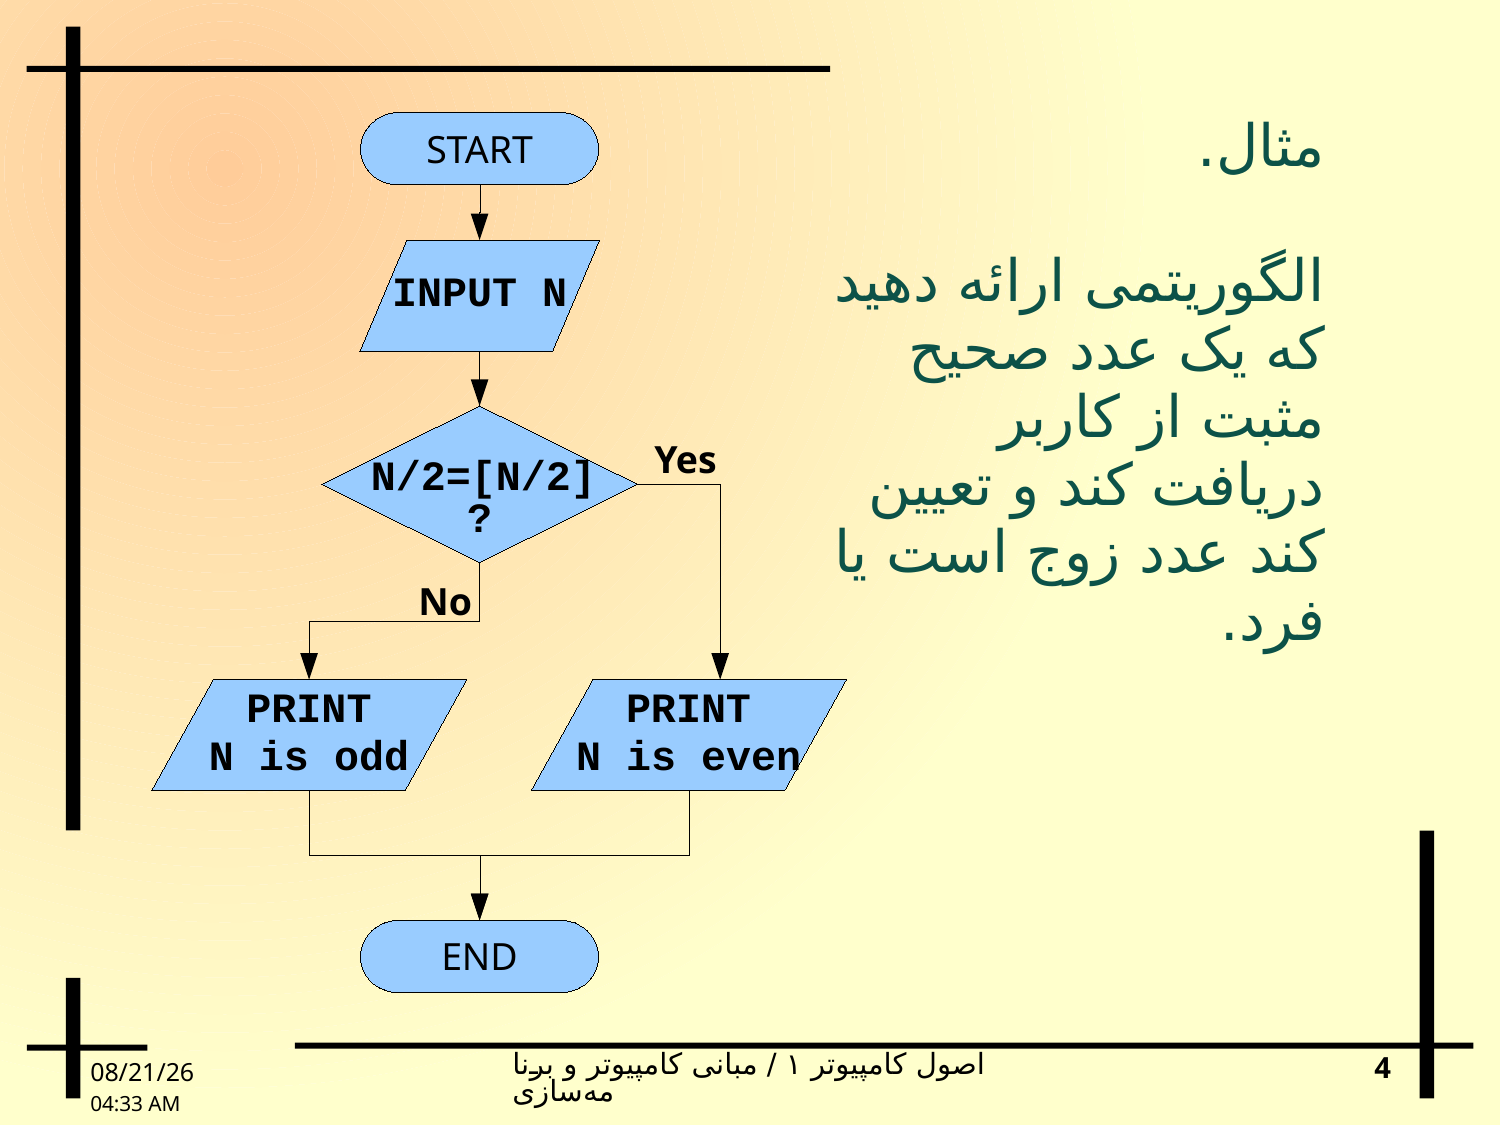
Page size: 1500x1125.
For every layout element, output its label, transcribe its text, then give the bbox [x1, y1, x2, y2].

text_box INPUT N [359, 240, 600, 352]
text_box No [403, 568, 480, 627]
text_box END [360, 920, 599, 993]
text_box PRINT N is even [531, 679, 847, 791]
list مثال. الگوریتمی ارائه دهید که یک عدد صحیح مثبت از کاربر دریافت کند و تعیین کند عدد زوج است یا فرد. [807, 112, 1378, 659]
text_box START [360, 112, 599, 185]
text_box Yes [639, 426, 727, 485]
text_box PRINT N is odd [151, 679, 467, 791]
text_box N/2=[N/2] ? [321, 405, 638, 563]
